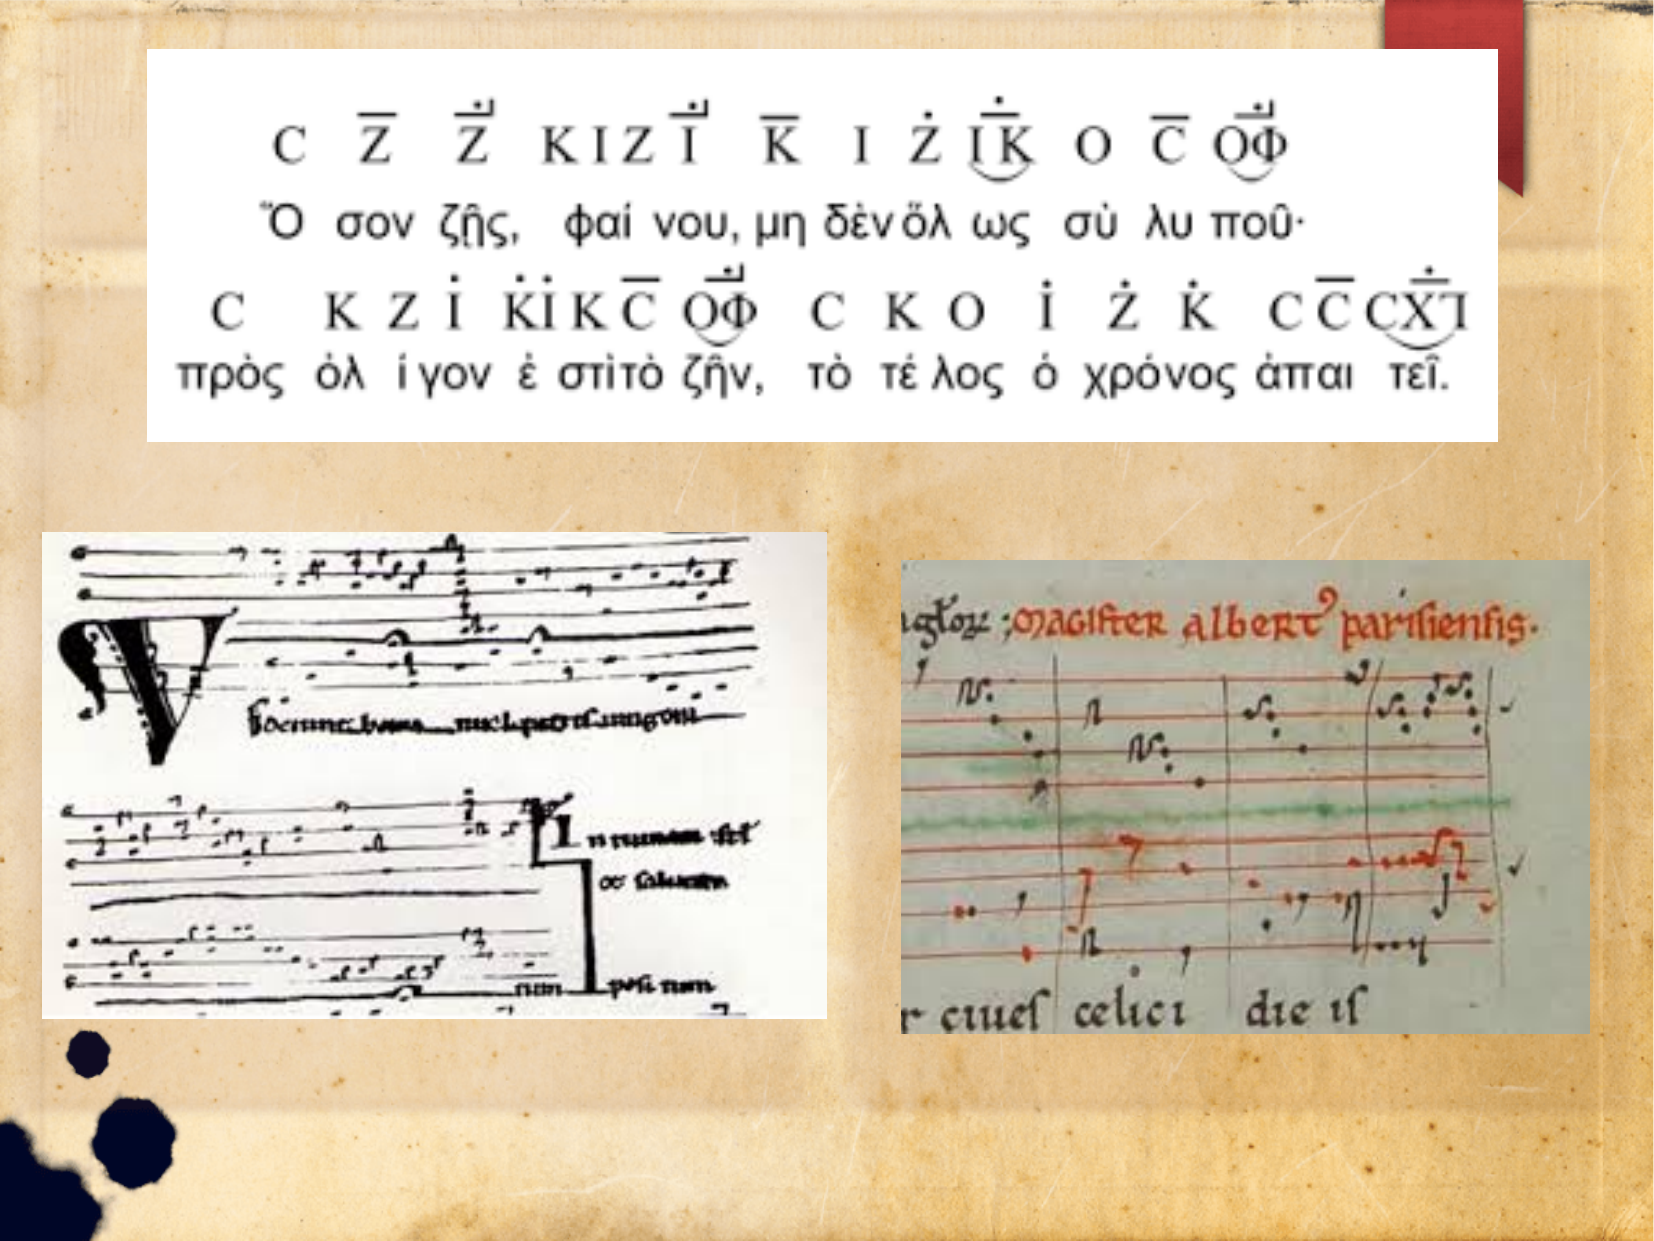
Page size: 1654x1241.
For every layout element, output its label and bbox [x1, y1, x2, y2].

picture [0, 0, 1654, 1241]
chart [827, 532, 1329, 709]
